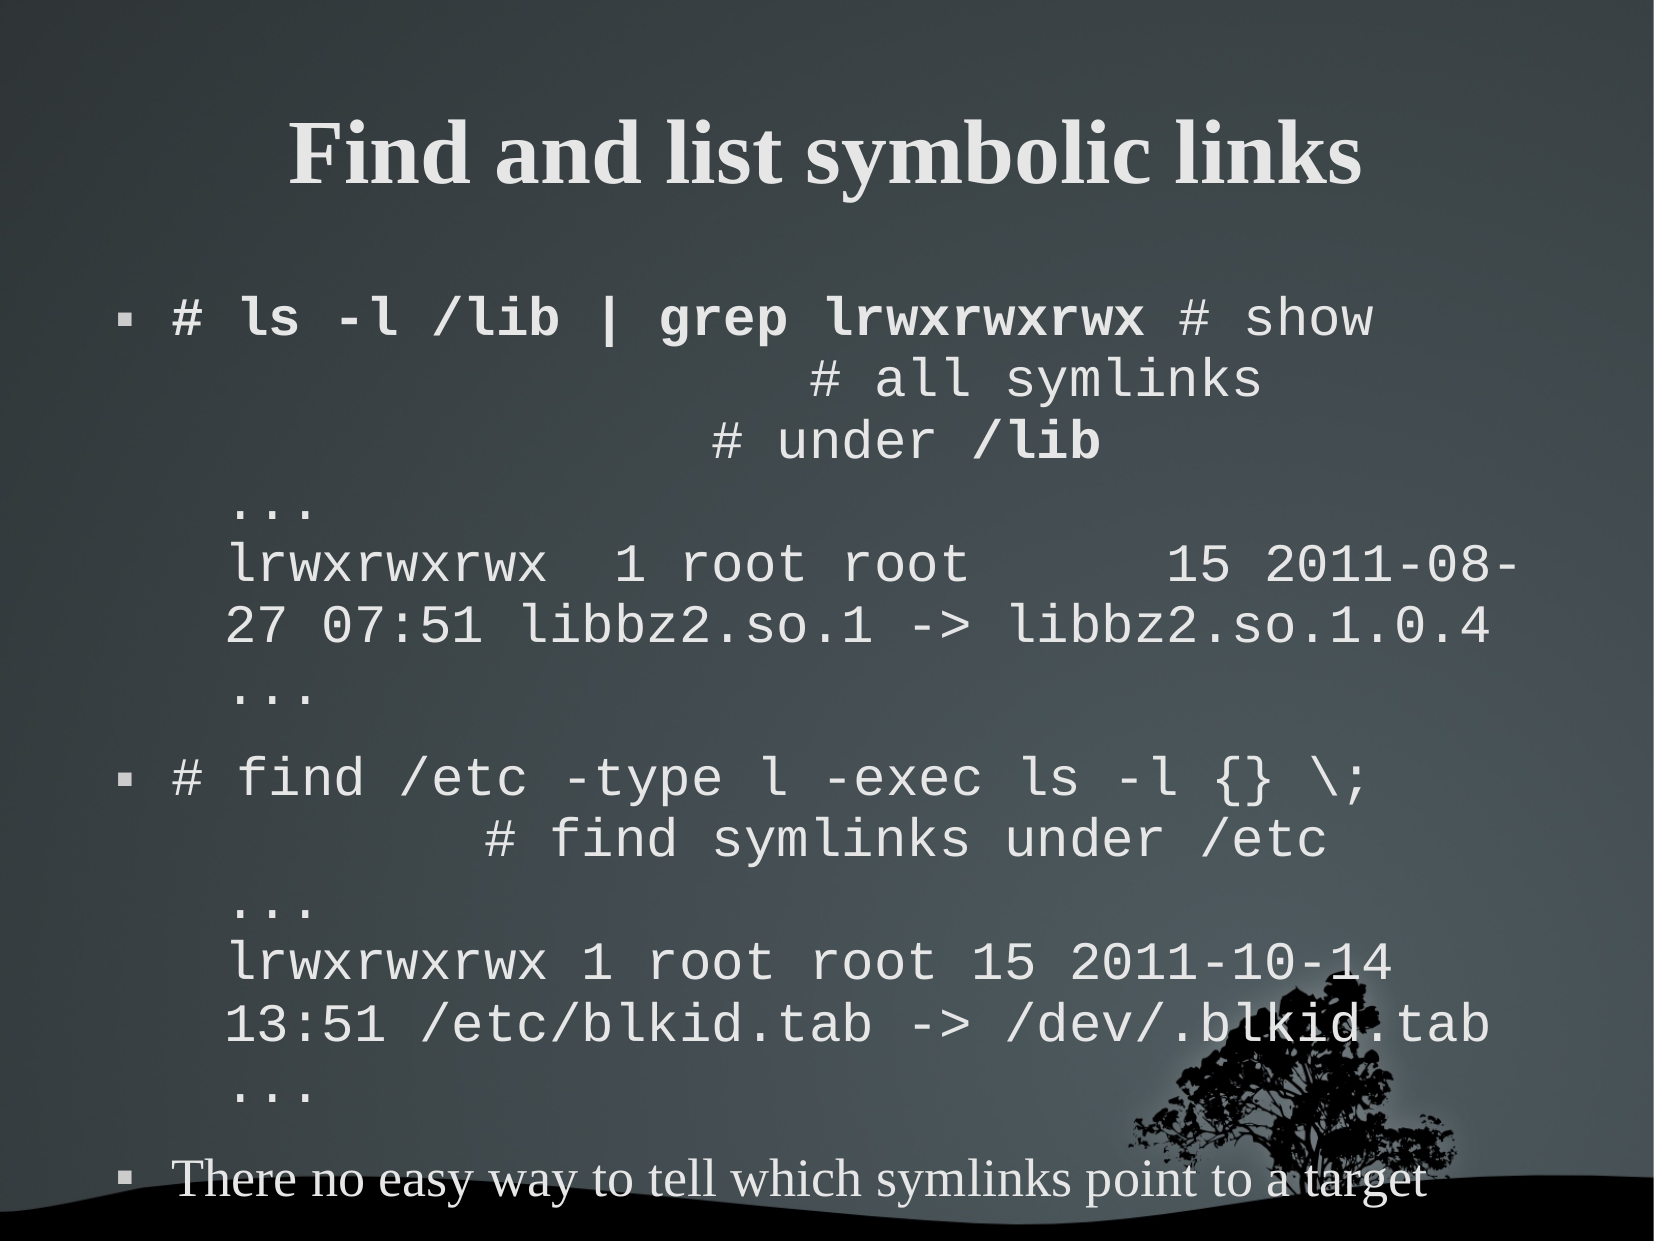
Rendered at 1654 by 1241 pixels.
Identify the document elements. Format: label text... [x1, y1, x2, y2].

title Find and list symbolic links [82, 49, 1571, 257]
list # ls -l /lib | grep lrwxrwxrwx # show # all symlinks # under /lib ... lrwxrwxrwx 1 root root 15 2011-08-27 07:51 libbz2.so.1 -> libbz2.so.1.0.4 ... # find /etc -type l -exec ls -l {} \; # find symlinks under /etc ... lrwxrwxrwx 1 root root 15 2011-10-14 13:51 /etc/blkid.tab -> /dev/.blkid.tab ... There no easy way to tell which symlinks point to a target [82, 290, 1571, 1209]
picture [0, 0, 1654, 1241]
